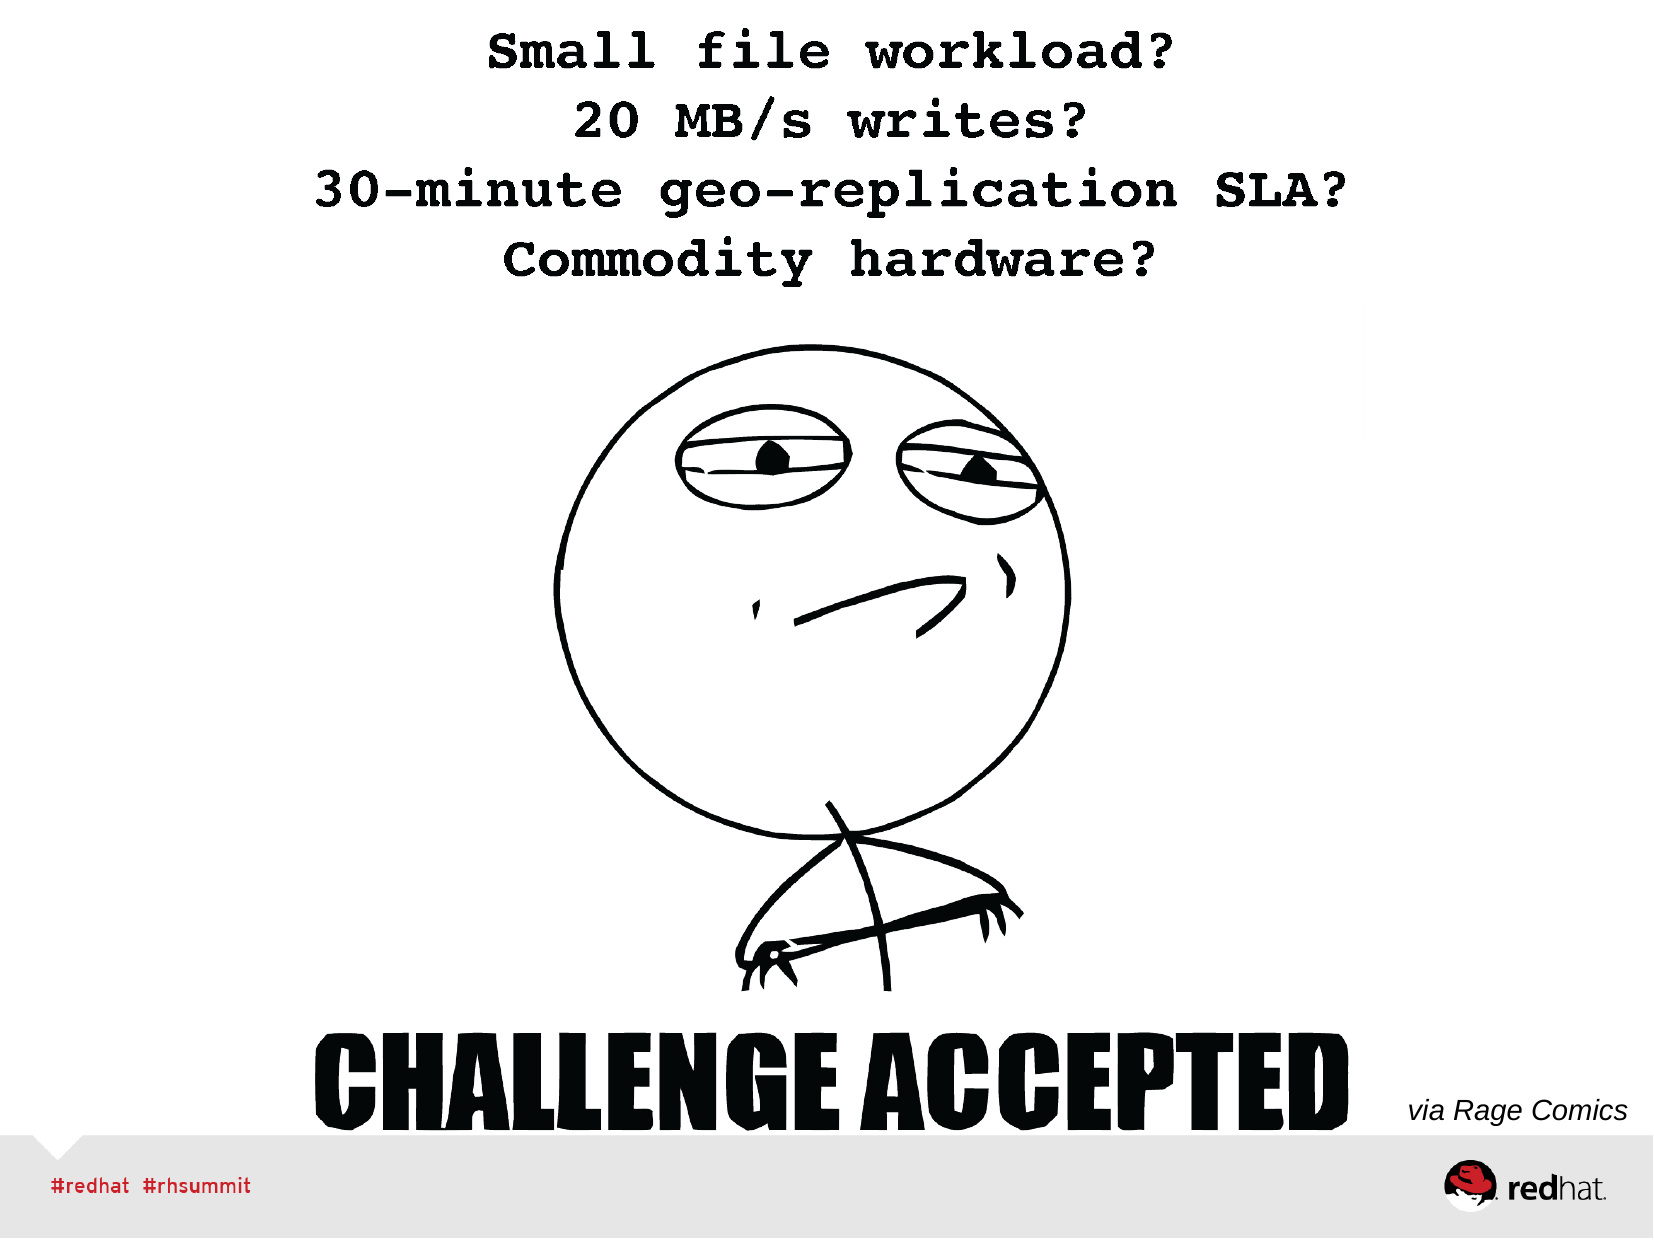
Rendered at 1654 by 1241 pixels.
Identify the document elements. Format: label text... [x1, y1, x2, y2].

picture [0, 0, 1654, 1238]
text_box via Rage Comics [1392, 1087, 1645, 1135]
